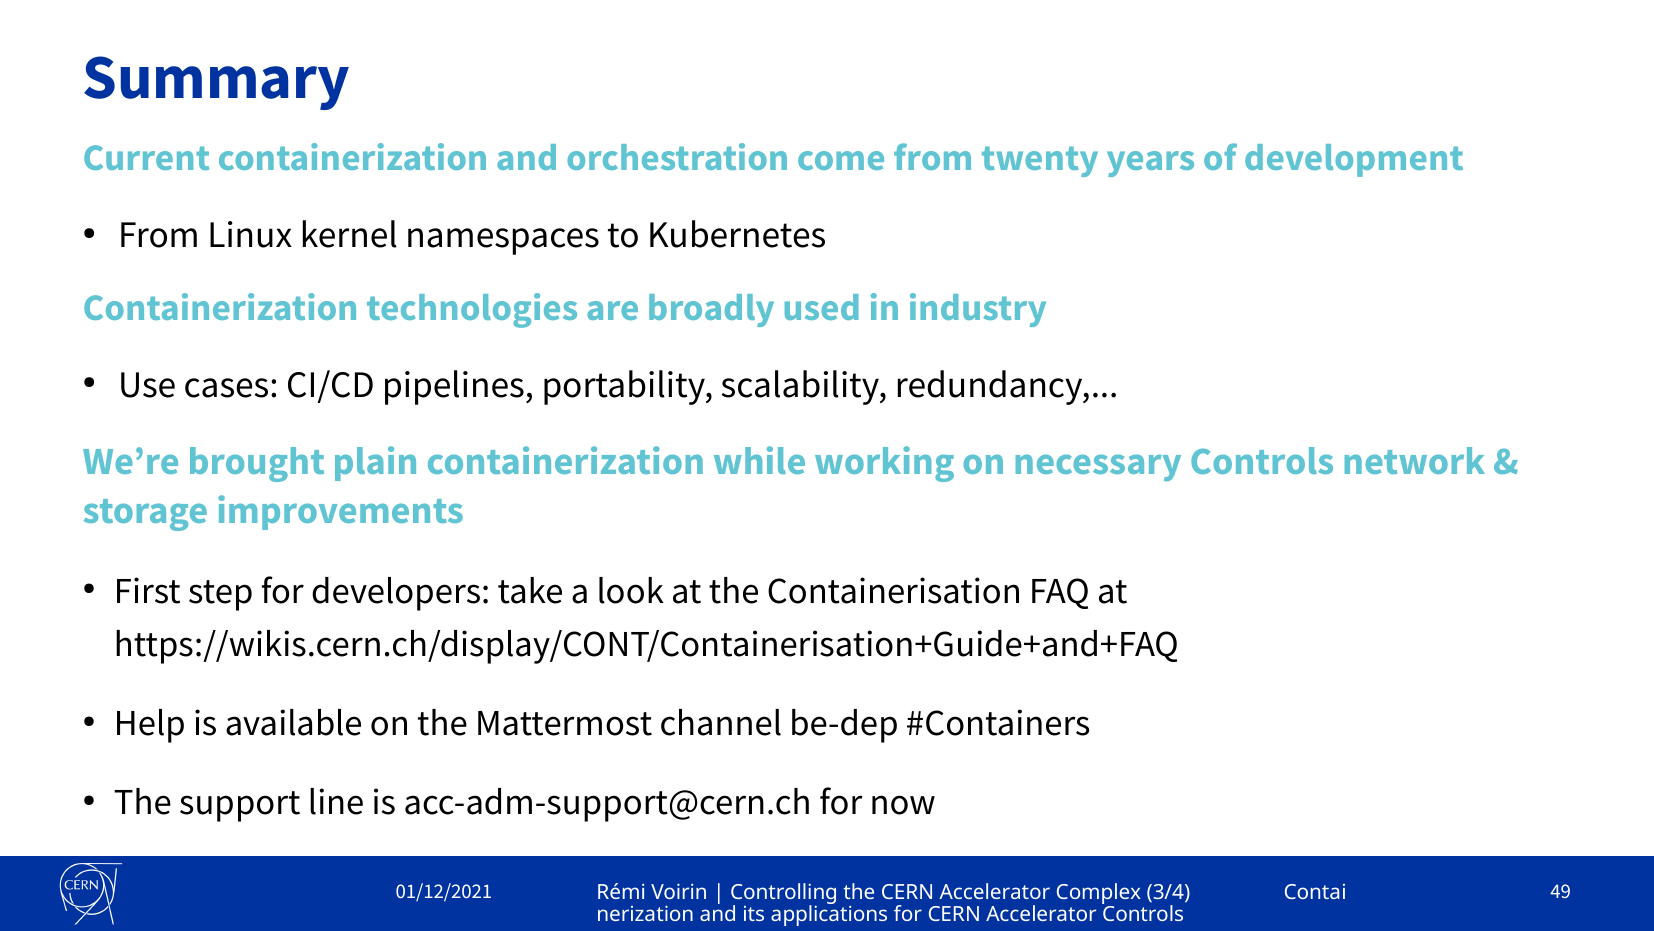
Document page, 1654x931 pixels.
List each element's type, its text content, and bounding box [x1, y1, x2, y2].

picture [56, 859, 127, 928]
title Summary [82, 37, 1571, 193]
list Current containerization and orchestration come from twenty years of development From Linux kernel namespaces to Kubernetes [82, 133, 1536, 283]
list Containerization technologies are broadly used in industry Use cases: CI/CD pipelines, portability, scalability, redundancy,... [82, 283, 1536, 437]
list We’re brought plain containerization while working on necessary Controls network & storage improvements First step for developers: take a look at the Containerisation FAQ at https://wikis.cern.ch/display/CONT/Containerisation+Guide+and+FAQ Help is available on the Mattermost channel be-dep #Containers The support line is acc-adm-support@cern.ch for now [82, 437, 1536, 827]
